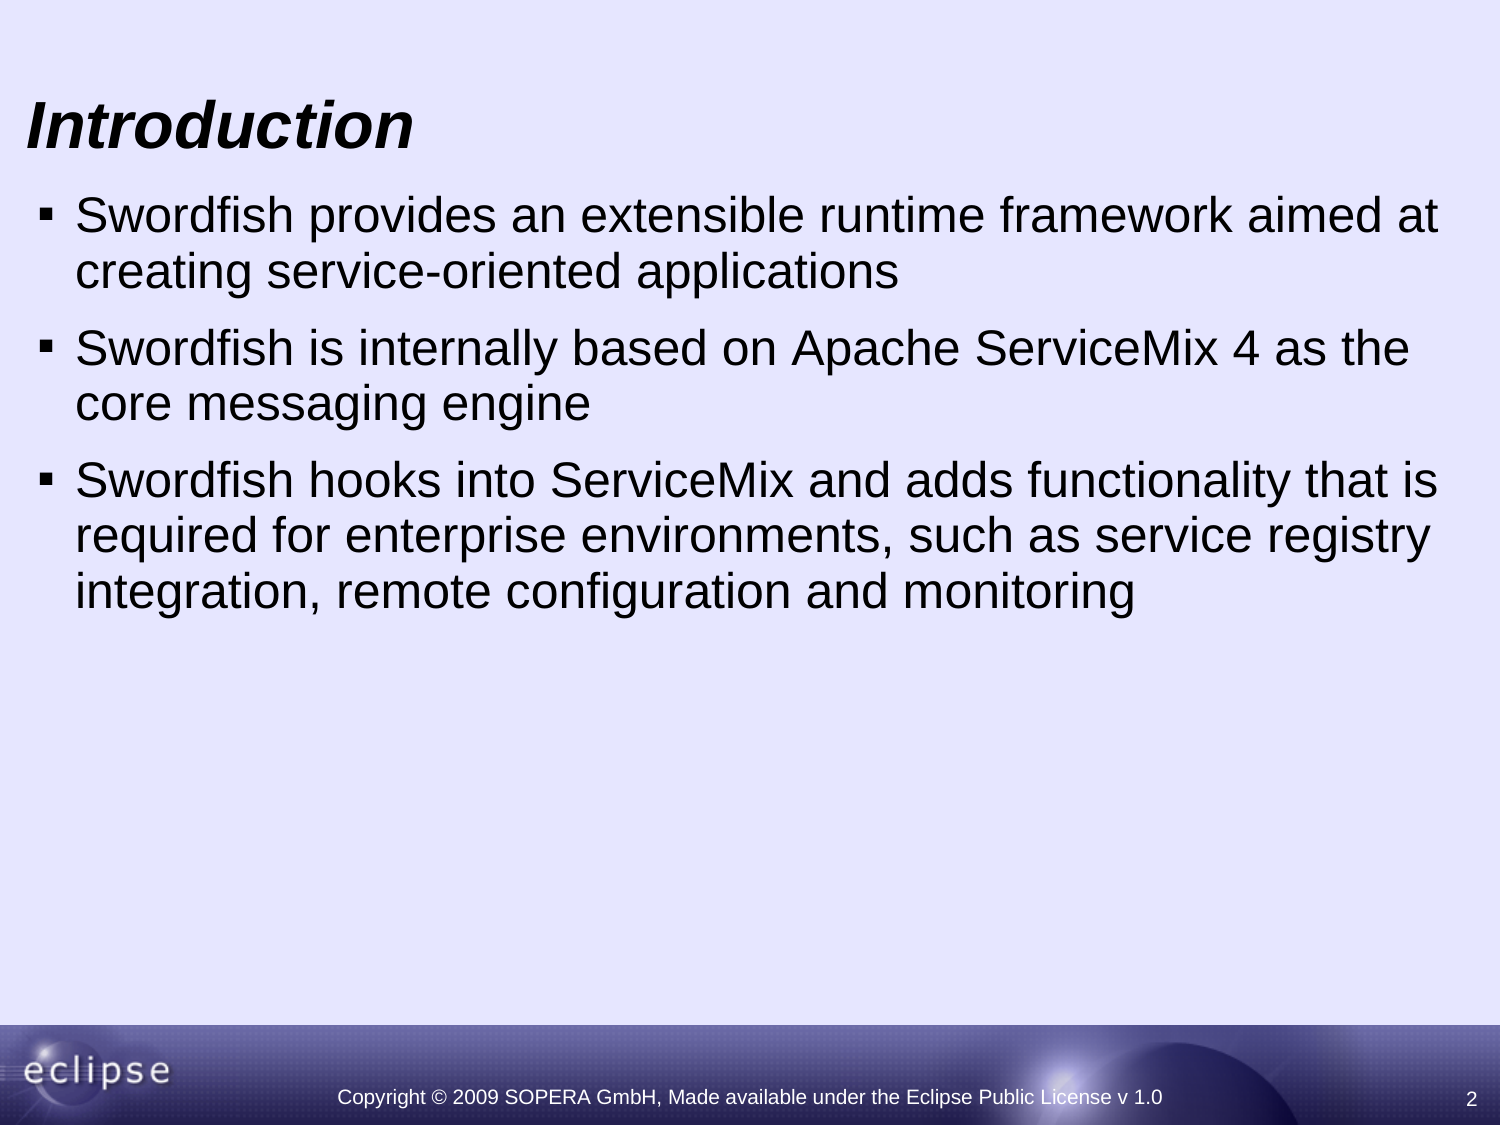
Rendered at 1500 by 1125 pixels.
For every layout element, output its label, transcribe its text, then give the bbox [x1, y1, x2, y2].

title Introduction [26, 84, 1474, 172]
list Swordfish provides an extensible runtime framework aimed at creating service-oriented applications Swordfish is internally based on Apache ServiceMix 4 as the core messaging engine Swordfish hooks into ServiceMix and adds functionality that is required for enterprise environments, such as service registry integration, remote configuration and monitoring [37, 187, 1463, 1021]
picture [0, 1025, 1500, 1125]
